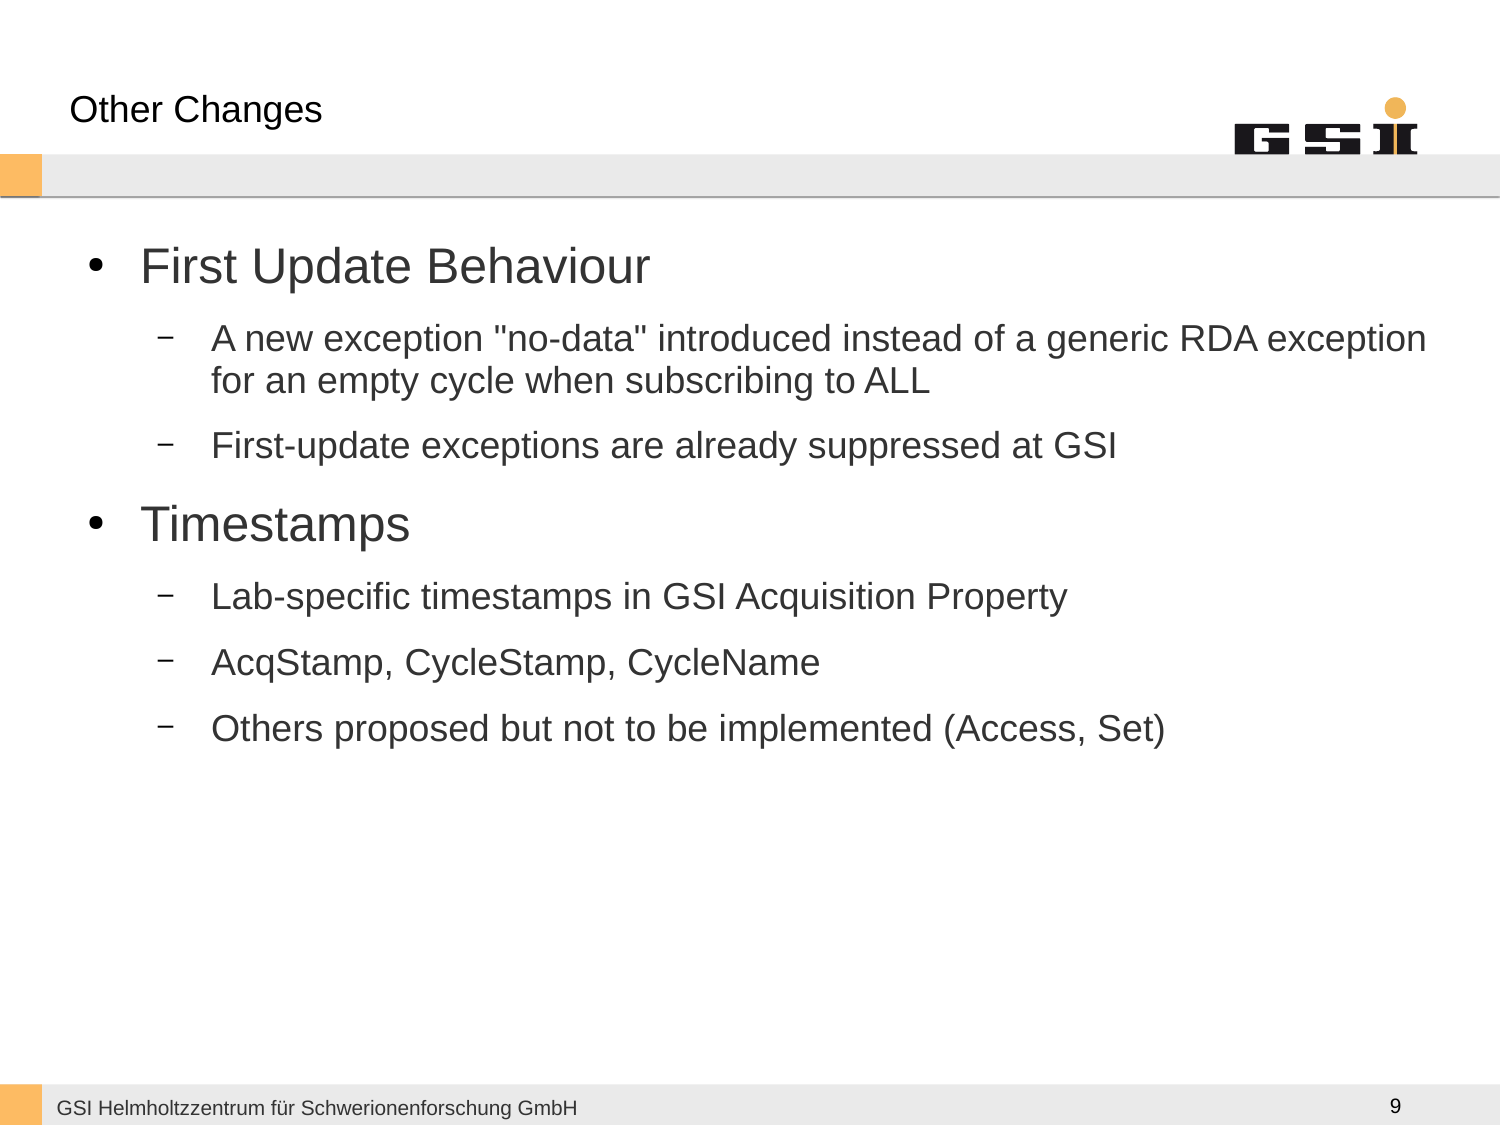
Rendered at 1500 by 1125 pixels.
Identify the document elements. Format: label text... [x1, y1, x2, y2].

picture [1233, 95, 1419, 154]
list First Update Behaviour A new exception "no-data" introduced instead of a generic RDA exception for an empty cycle when subscribing to ALL First-update exceptions are already suppressed at GSI Timestamps Lab-specific timestamps in GSI Acquisition Property AcqStamp, CycleStamp, CycleName Others proposed but not to be implemented (Access, Set) [69, 237, 1428, 1043]
title Other Changes [69, 44, 986, 174]
